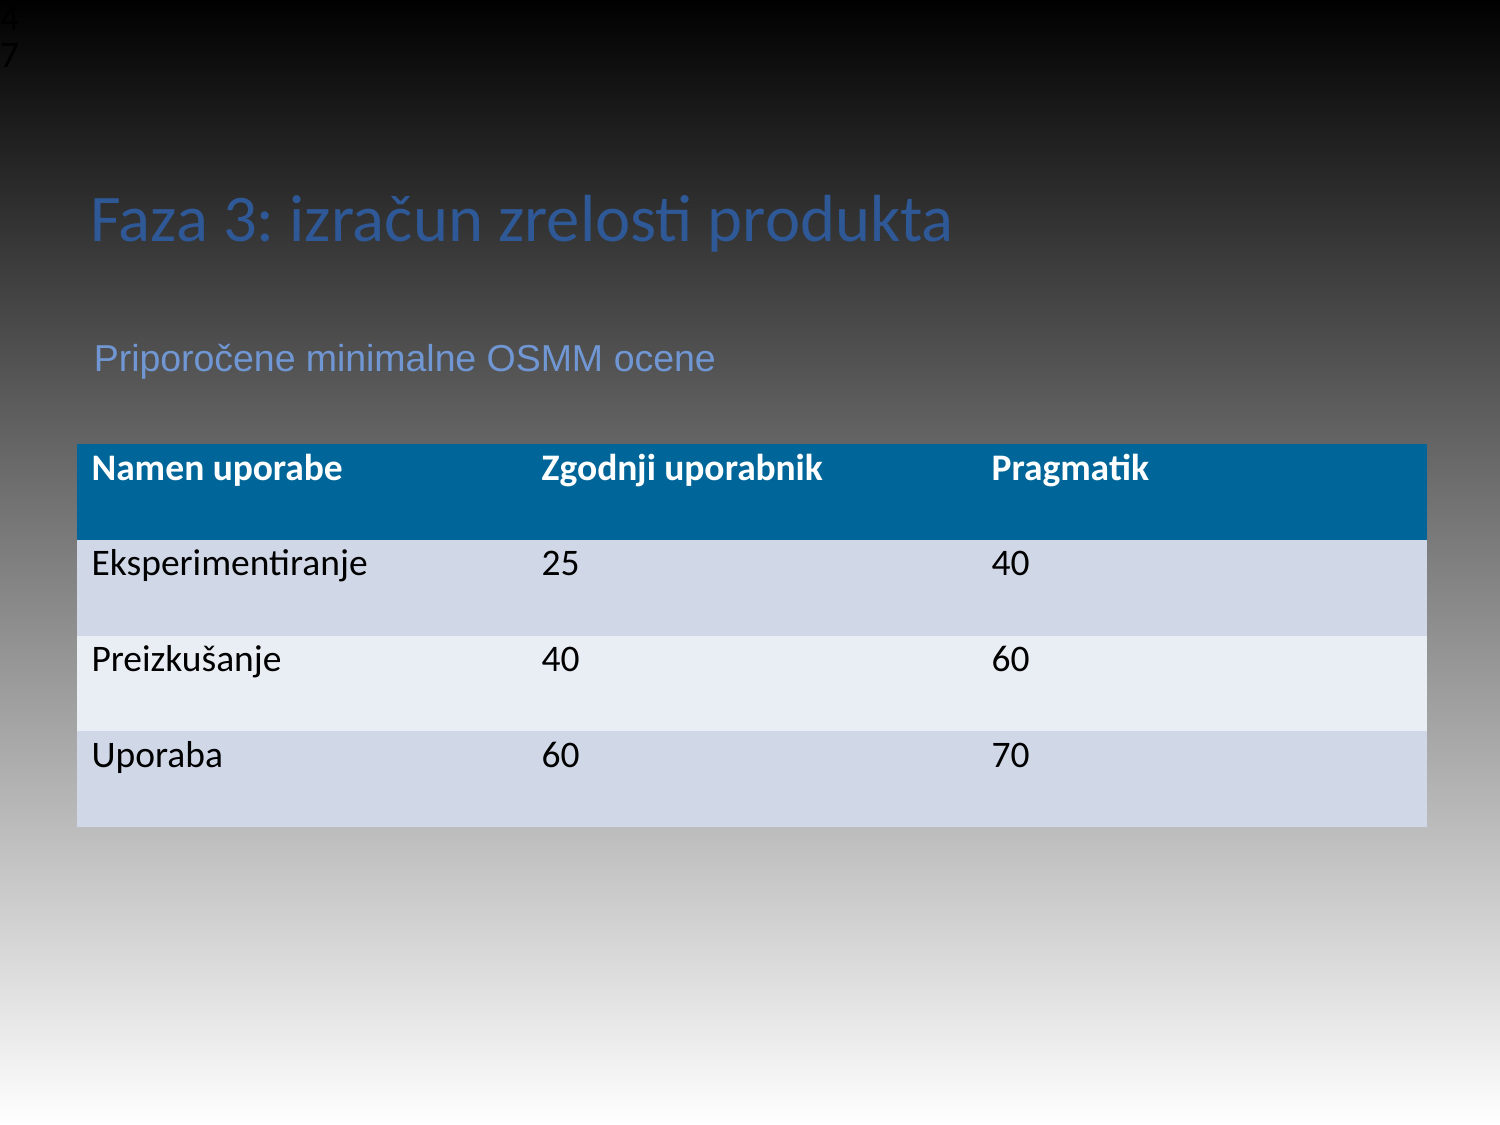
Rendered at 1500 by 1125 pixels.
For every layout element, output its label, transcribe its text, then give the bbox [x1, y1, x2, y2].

table_header Pragmatik [977, 444, 1427, 540]
table_cell Uporaba [77, 731, 527, 827]
table_cell 60 [527, 731, 977, 827]
table_cell 40 [977, 540, 1427, 636]
table_cell Eksperimentiranje [77, 540, 527, 636]
table_cell Preizkušanje [77, 636, 527, 731]
table_cell 40 [527, 636, 977, 731]
text_box Priporočene minimalne OSMM ocene [79, 326, 731, 387]
title Faza 3: izračun zrelosti produkta [75, 0, 1425, 263]
table_cell 25 [527, 540, 977, 636]
table_cell 70 [977, 731, 1427, 827]
table_header Namen uporabe [77, 444, 527, 540]
table_cell 60 [977, 636, 1427, 731]
table_header Zgodnji uporabnik [527, 444, 977, 540]
